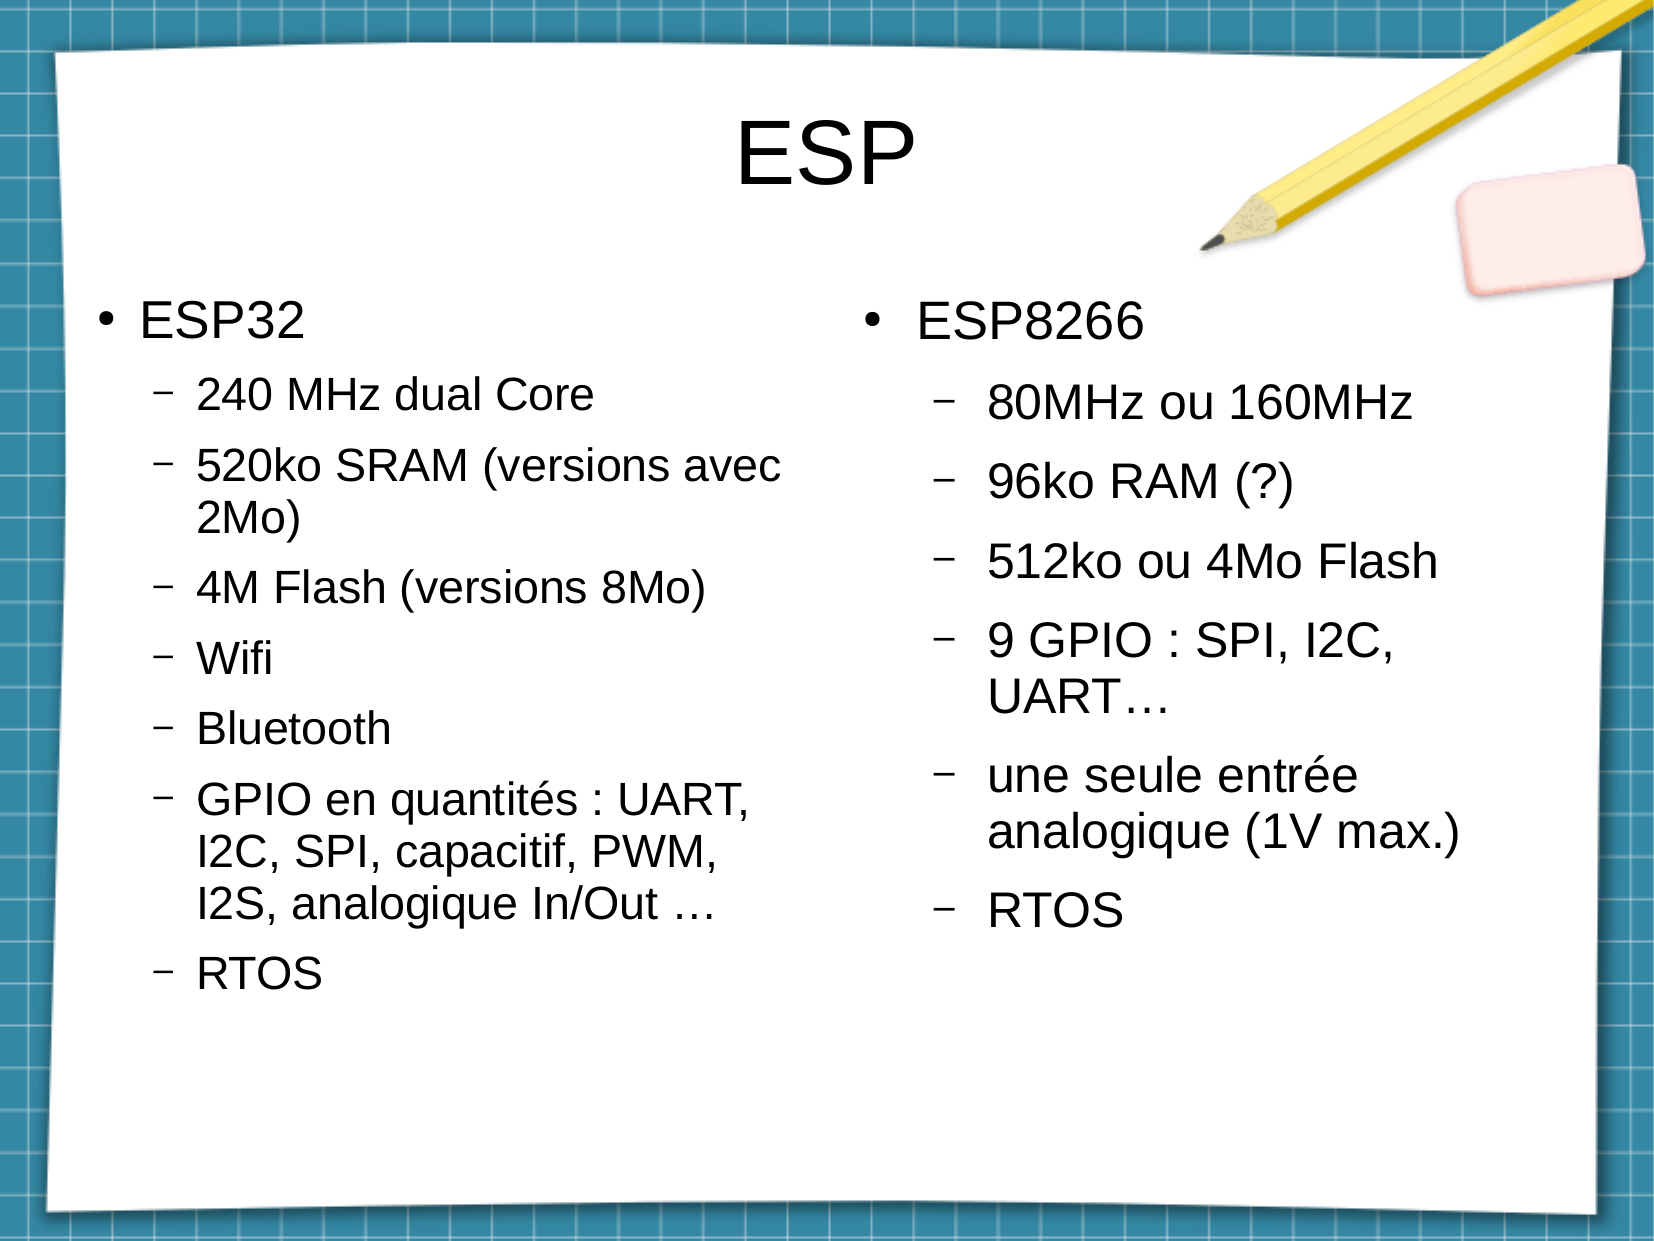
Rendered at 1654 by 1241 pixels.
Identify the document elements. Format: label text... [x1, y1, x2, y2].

picture [0, 0, 1654, 1241]
list ESP32 240 MHz dual Core 520ko SRAM (versions avec 2Mo) 4M Flash (versions 8Mo) Wifi Bluetooth GPIO en quantités : UART, I2C, SPI, capacitif, PWM, I2S, analogique In/Out … RTOS [82, 290, 809, 1010]
list ESP8266 80MHz ou 160MHz 96ko RAM (?) 512ko ou 4Mo Flash 9 GPIO : SPI, I2C, UART… une seule entrée analogique (1V max.) RTOS [845, 290, 1572, 1010]
title ESP [82, 49, 1571, 257]
